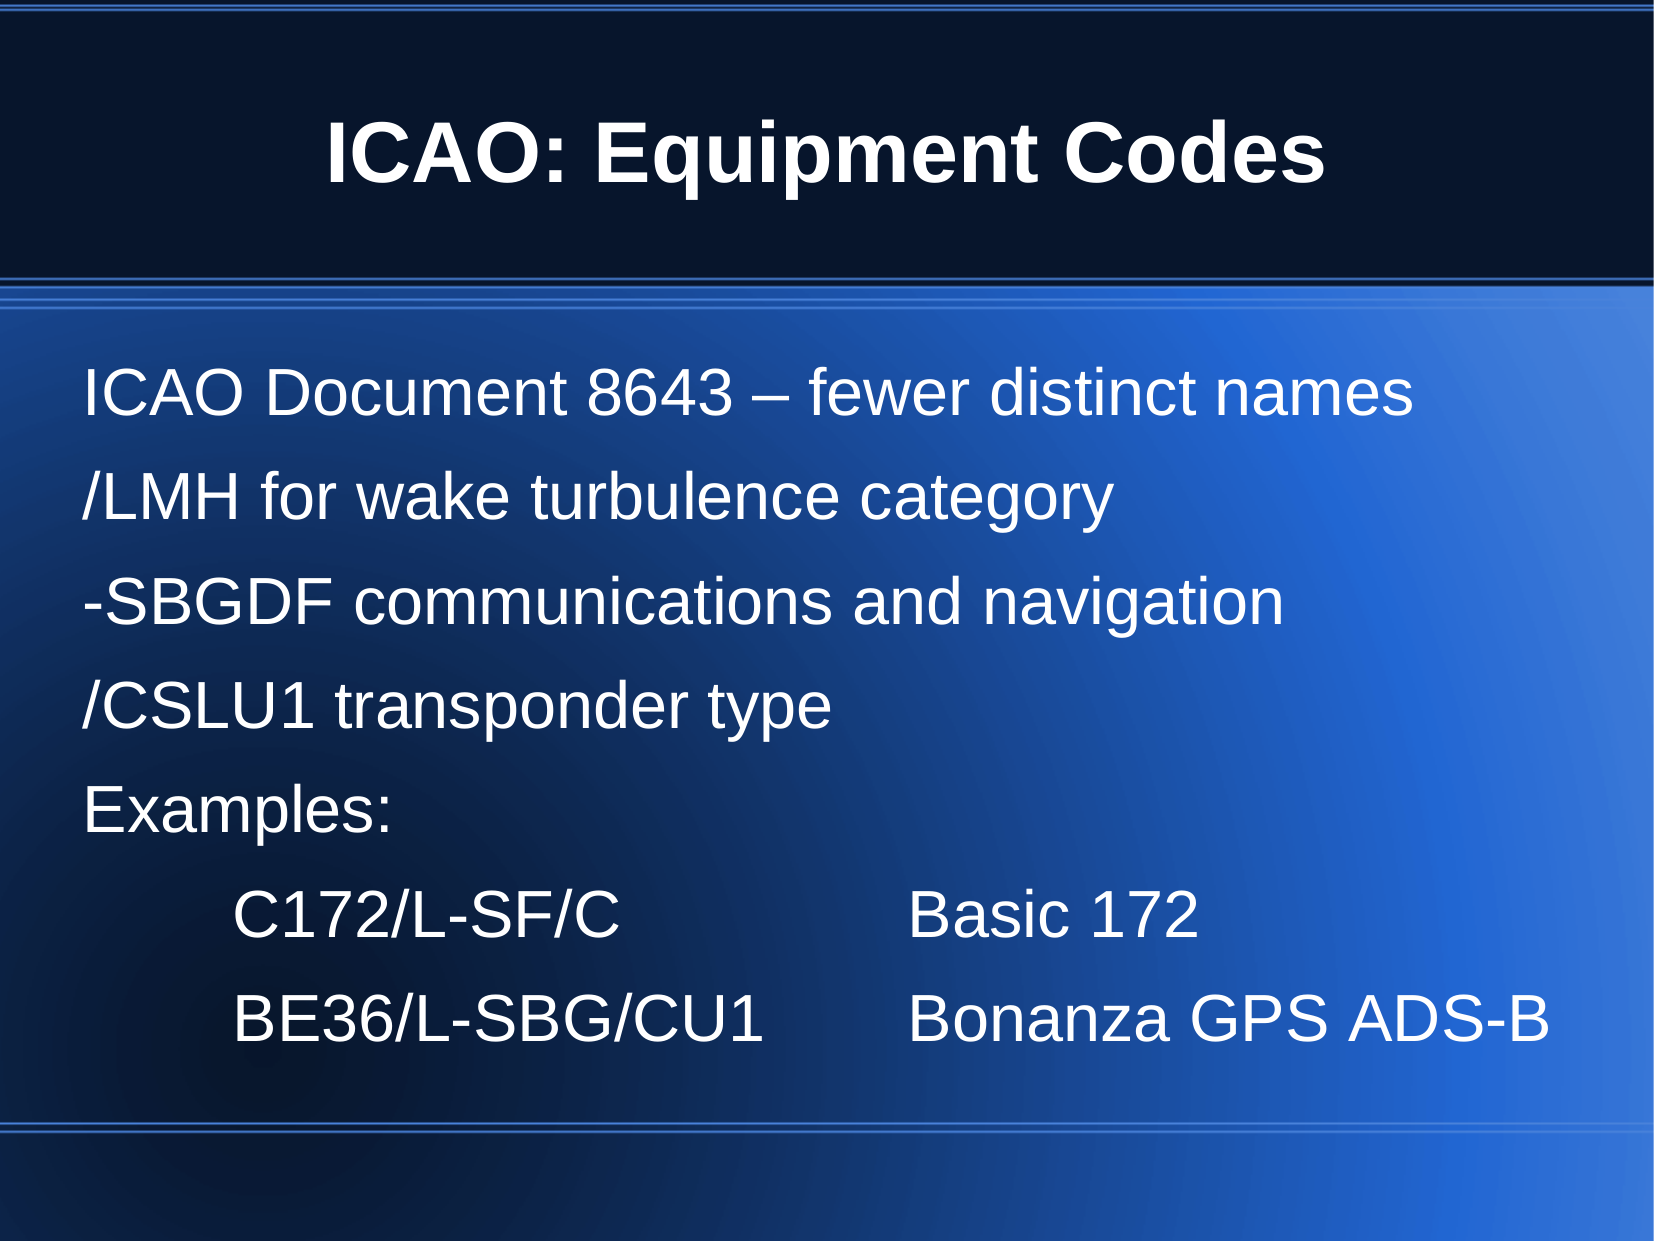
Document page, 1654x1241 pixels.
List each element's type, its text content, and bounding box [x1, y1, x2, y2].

title ICAO: Equipment Codes [82, 49, 1571, 257]
list ICAO Document 8643 – fewer distinct names /LMH for wake turbulence category -SBGDF communications and navigation /CSLU1 transponder type Examples: C172/L-SF/C Basic 172 BE36/L-SBG/CU1 Bonanza GPS ADS-B [82, 355, 1571, 1058]
picture [0, 0, 1654, 1241]
